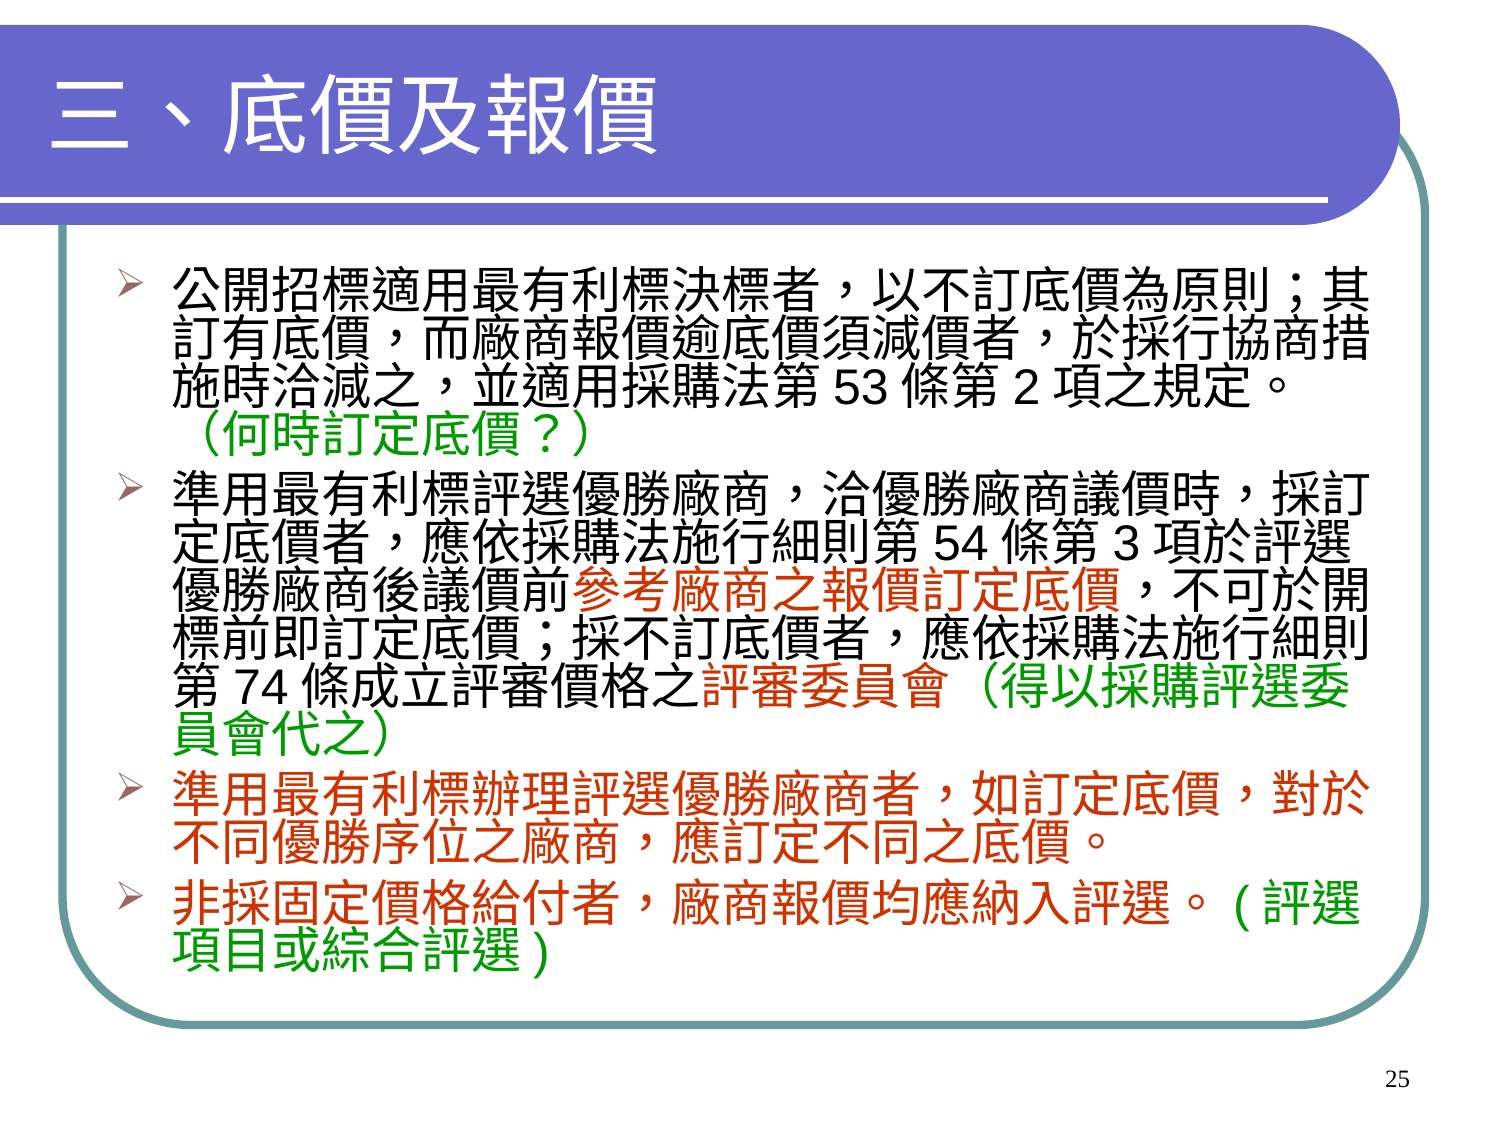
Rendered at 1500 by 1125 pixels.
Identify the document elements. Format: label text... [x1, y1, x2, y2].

text_box <編號> [1074, 1025, 1426, 1101]
title 三、底價及報價 [31, 37, 1347, 188]
list 公開招標適用最有利標決標者，以不訂底價為原則；其訂有底價，而廠商報價逾底價須減價者，於採行協商措施時洽減之，並適用採購法第53條第2項之規定。（何時訂定底價？） 準用最有利標評選優勝廠商，洽優勝廠商議價時，採訂定底價者，應依採購法施行細則第54條第3項於評選優勝廠商後議價前參考廠商之報價訂定底價，不可於開標前即訂定底價；採不訂底價者，應依採購法施行細則第74條成立評審價格之評審委員會（得以採購評選委員會代之） 準用最有利標辦理評選優勝廠商者，如訂定底價，對於不同優勝序位之廠商，應訂定不同之底價。 非採固定價格給付者，廠商報價均應納入評選。(評選項目或綜合評選) [99, 262, 1401, 988]
